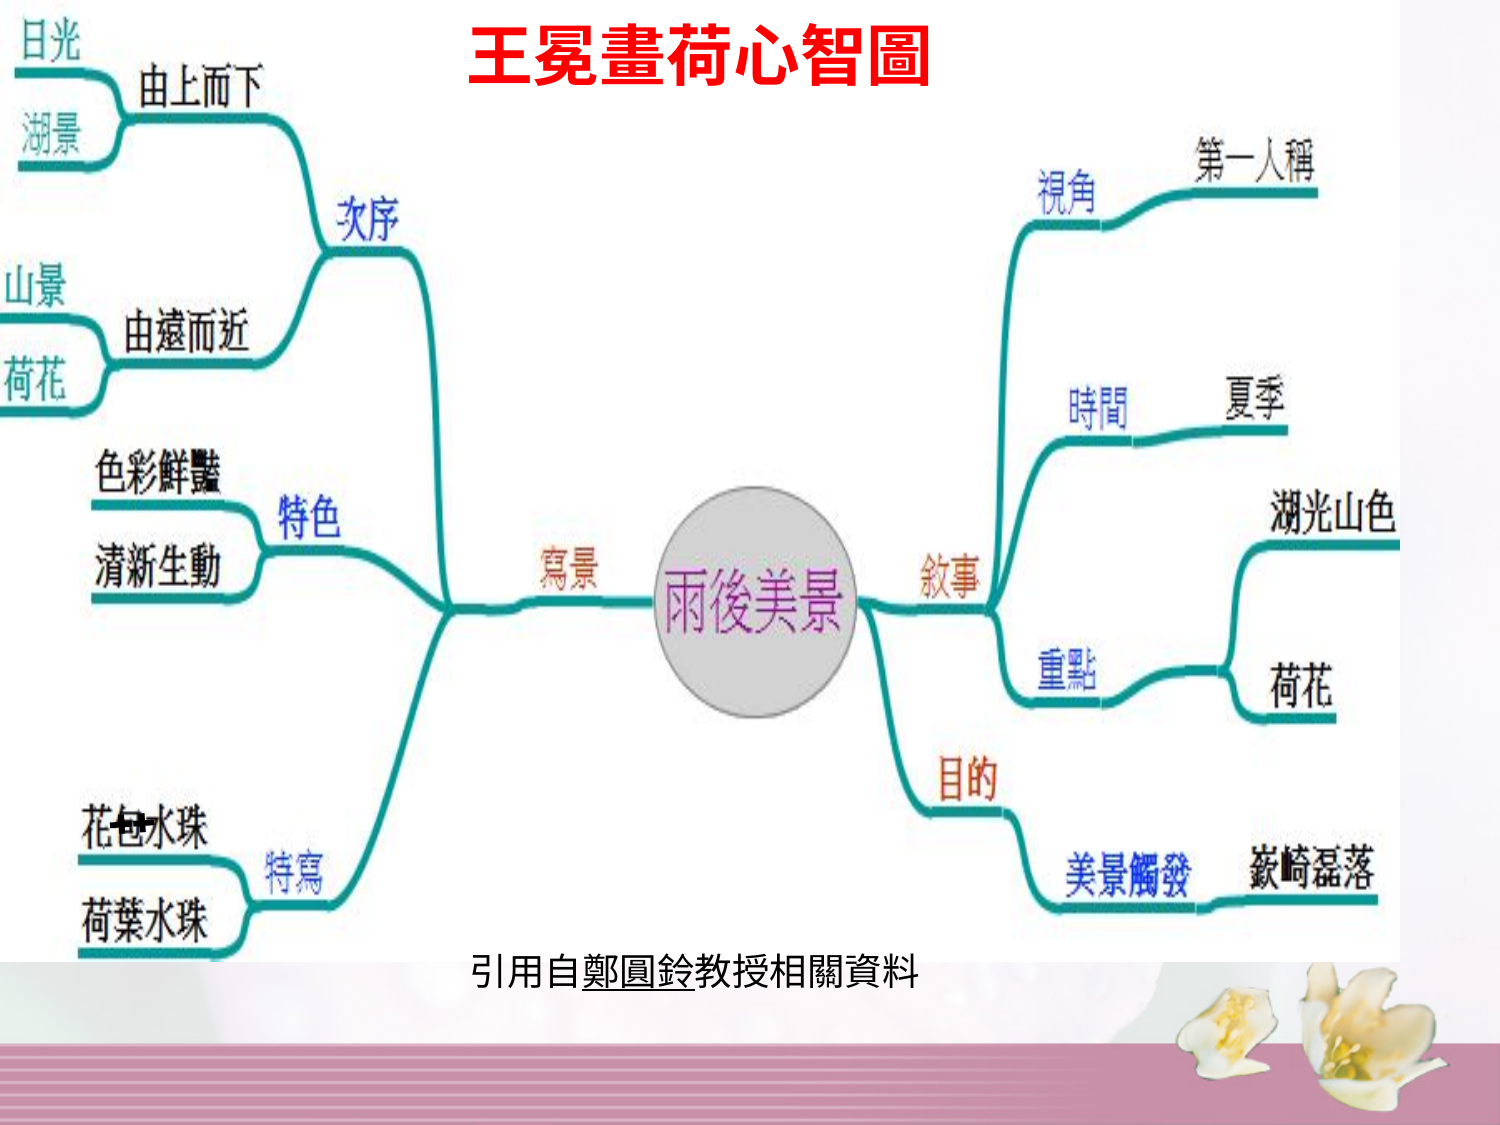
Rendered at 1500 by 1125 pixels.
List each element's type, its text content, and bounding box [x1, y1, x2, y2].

text_box 王冕畫荷心智圖 [451, 6, 949, 102]
text_box 艹 [85, 772, 175, 853]
text_box 引用自鄭圓鈴教授相關資料 [454, 940, 987, 1001]
picture [0, 0, 1500, 1125]
